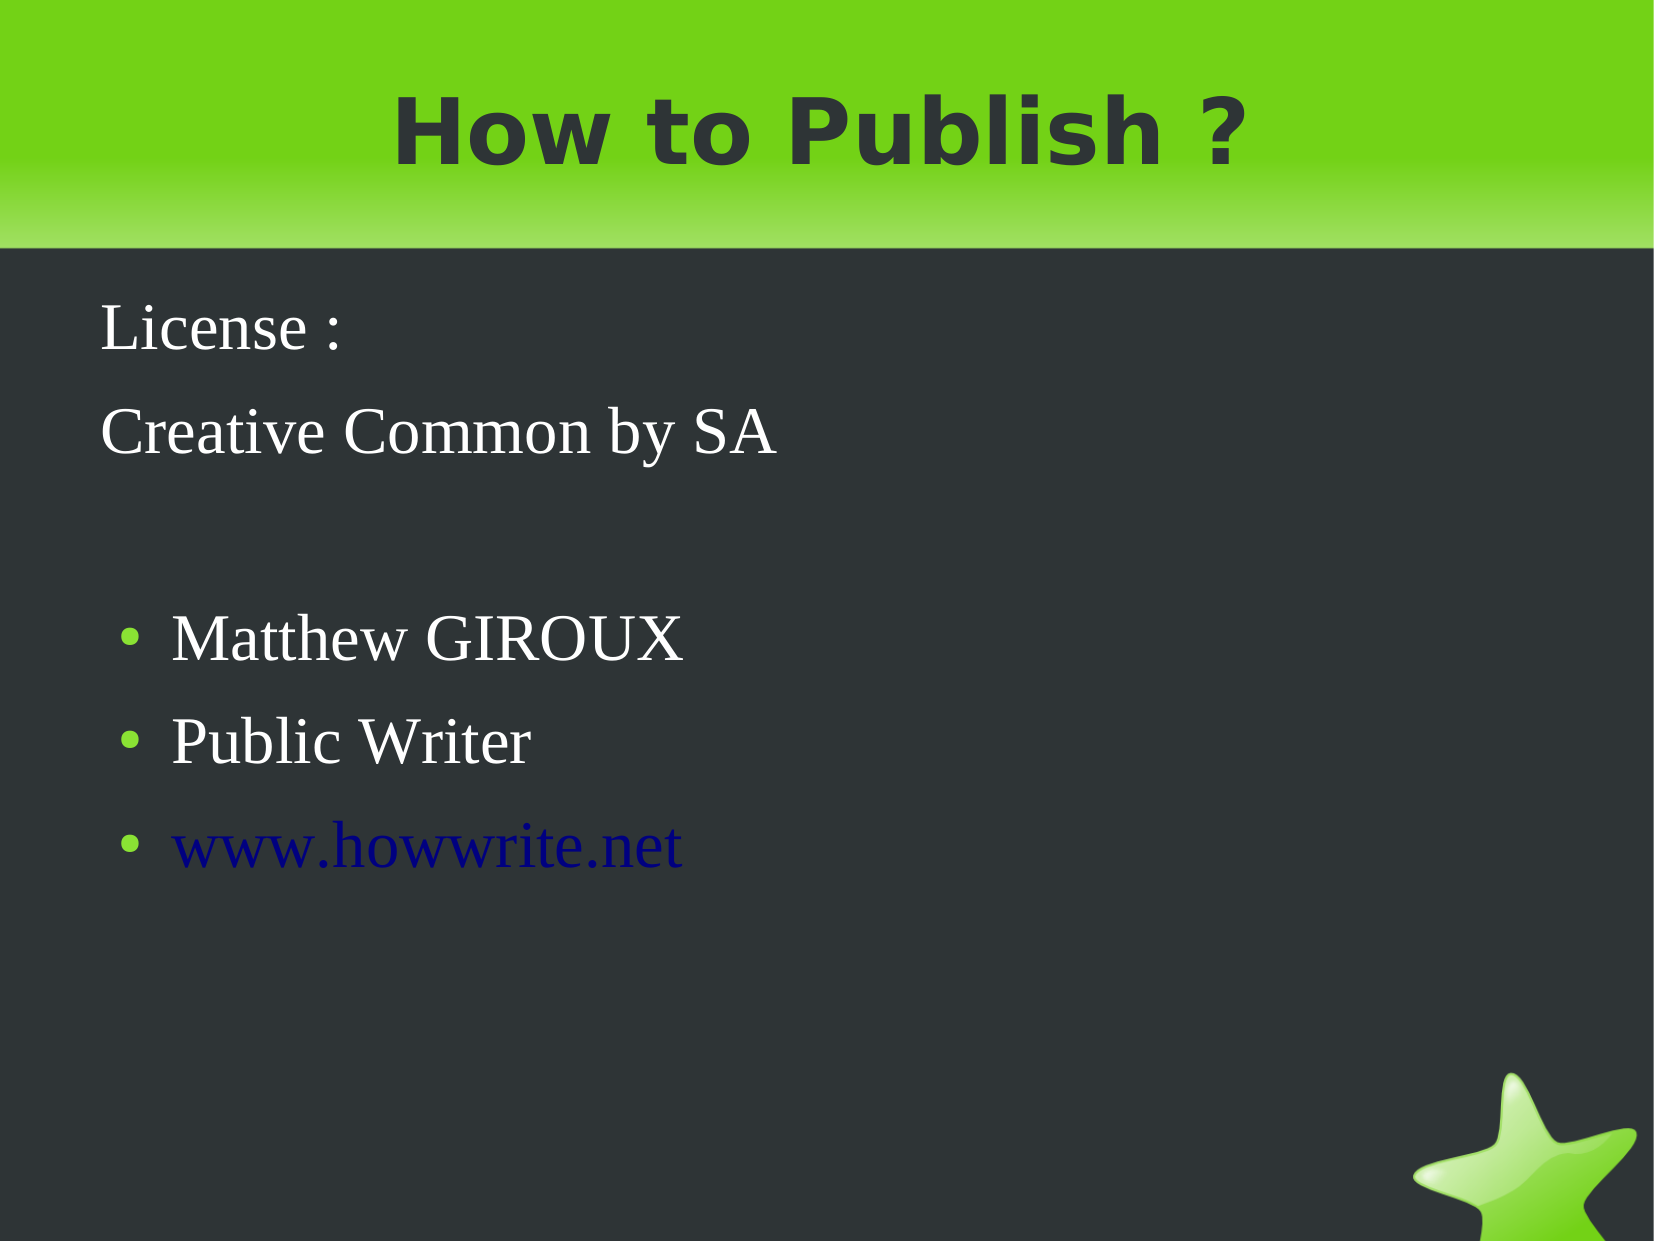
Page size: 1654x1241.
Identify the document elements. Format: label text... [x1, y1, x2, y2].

list License : Creative Common by SA Matthew GIROUX Public Writer www.howwrite.net [82, 290, 1571, 1094]
picture [0, 0, 1654, 1241]
title How to Publish ? [76, 36, 1565, 229]
